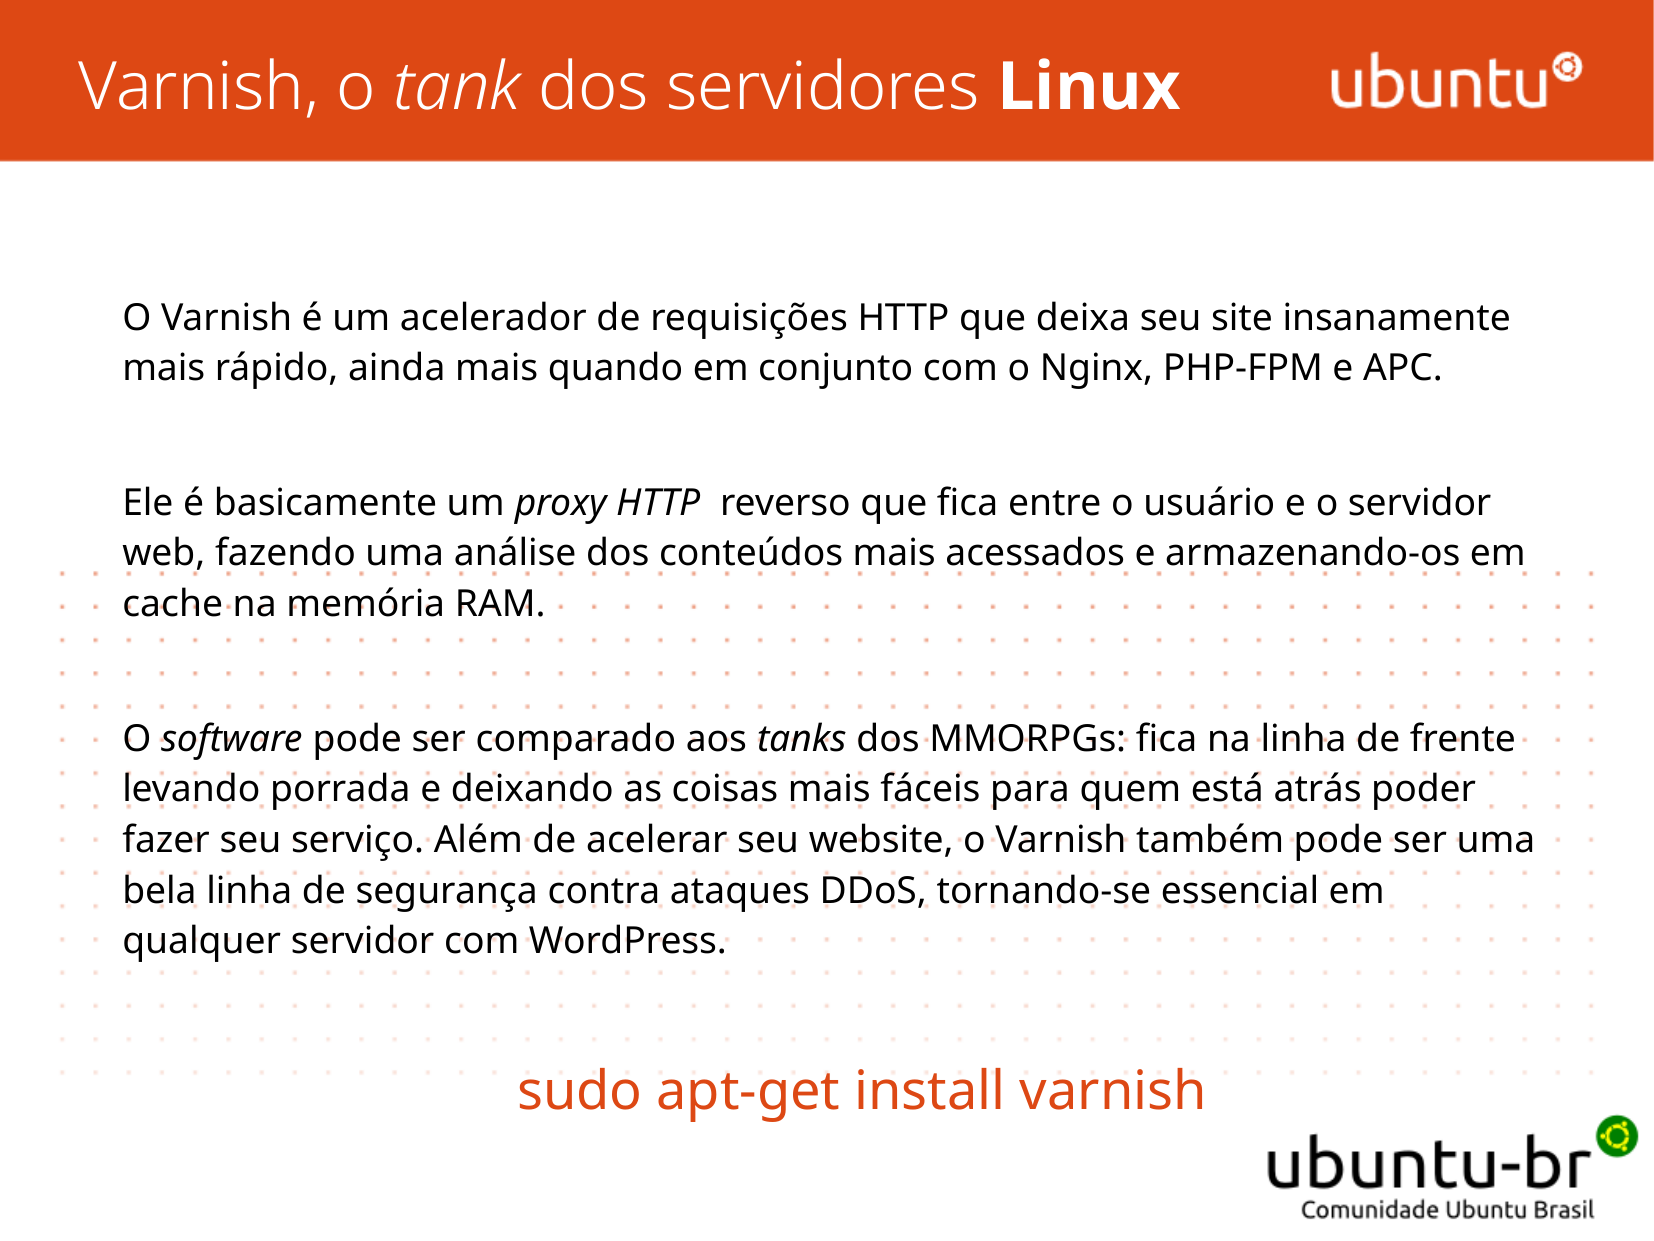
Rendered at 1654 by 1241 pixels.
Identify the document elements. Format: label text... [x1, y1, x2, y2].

picture [0, 0, 1654, 1241]
list O Varnish é um acelerador de requisições HTTP que deixa seu site insanamente mais rápido, ainda mais quando em conjunto com o Nginx, PHP-FPM e APC. Ele é basicamente um proxy HTTP reverso que fica entre o usuário e o servidor web, fazendo uma análise dos conteúdos mais acessados e armazenando-os em cache na memória RAM. O software pode ser comparado aos tanks dos MMORPGs: fica na linha de frente levando porrada e deixando as coisas mais fáceis para quem está atrás poder fazer seu serviço. Além de acelerar seu website, o Varnish também pode ser uma bela linha de segurança contra ataques DDoS, tornando-se essencial em qualquer servidor com WordPress. [82, 290, 1538, 1010]
list sudo apt-get install varnish [99, 1051, 1555, 1241]
title Varnish, o tank dos servidores Linux [41, 31, 1300, 136]
